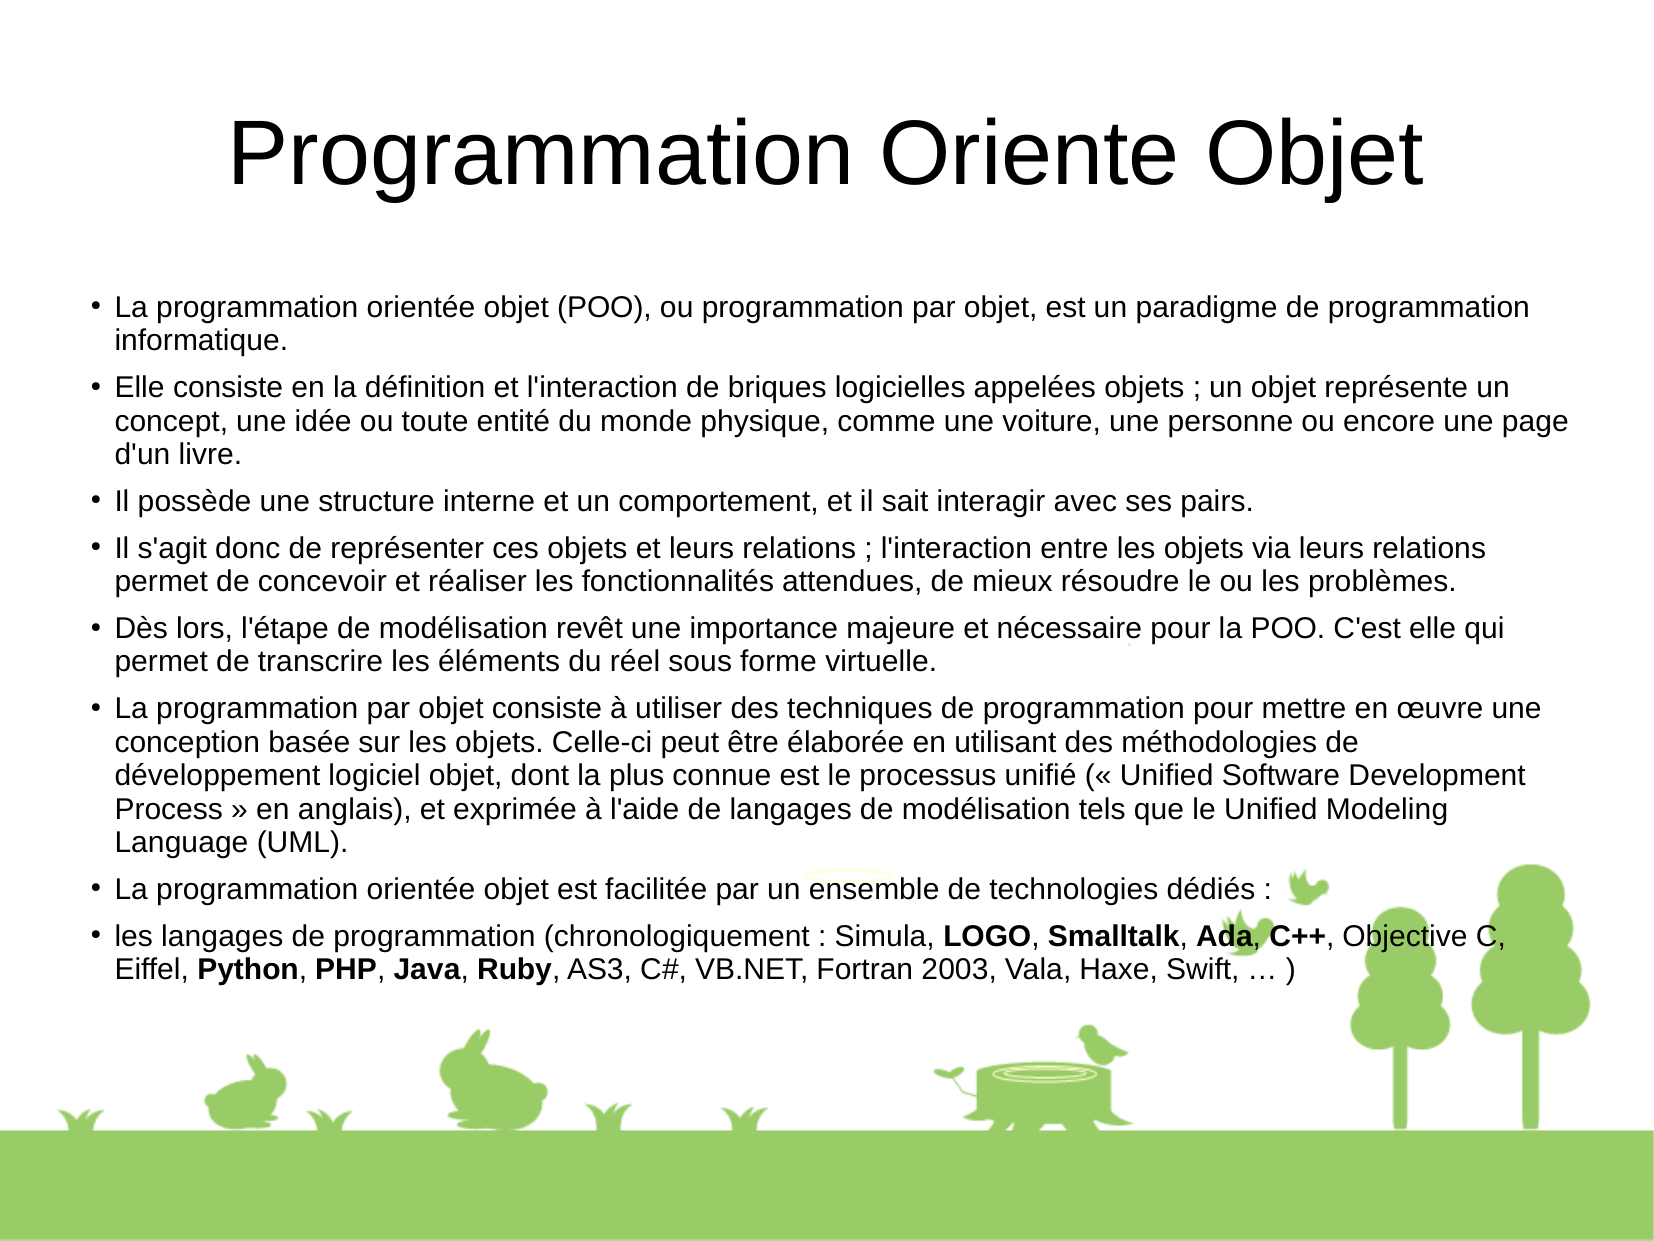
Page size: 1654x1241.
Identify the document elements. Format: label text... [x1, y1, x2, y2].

list La programmation orientée objet (POO), ou programmation par objet, est un paradigme de programmation informatique. Elle consiste en la définition et l'interaction de briques logicielles appelées objets ; un objet représente un concept, une idée ou toute entité du monde physique, comme une voiture, une personne ou encore une page d'un livre. Il possède une structure interne et un comportement, et il sait interagir avec ses pairs. Il s'agit donc de représenter ces objets et leurs relations ; l'interaction entre les objets via leurs relations permet de concevoir et réaliser les fonctionnalités attendues, de mieux résoudre le ou les problèmes. Dès lors, l'étape de modélisation revêt une importance majeure et nécessaire pour la POO. C'est elle qui permet de transcrire les éléments du réel sous forme virtuelle. La programmation par objet consiste à utiliser des techniques de programmation pour mettre en œuvre une conception basée sur les objets. Celle-ci peut être élaborée en utilisant des méthodologies de développement logiciel objet, dont la plus connue est le processus unifié (« Unified Software Development Process » en anglais), et exprimée à l'aide de langages de modélisation tels que le Unified Modeling Language (UML). La programmation orientée objet est facilitée par un ensemble de technologies dédiés : les langages de programmation (chronologiquement : Simula, LOGO, Smalltalk, Ada, C++, Objective C, Eiffel, Python, PHP, Java, Ruby, AS3, C#, VB.NET, Fortran 2003, Vala, Haxe, Swift, … ) [82, 290, 1571, 1010]
picture [0, 0, 1654, 1241]
title Programmation Oriente Objet [82, 49, 1571, 257]
